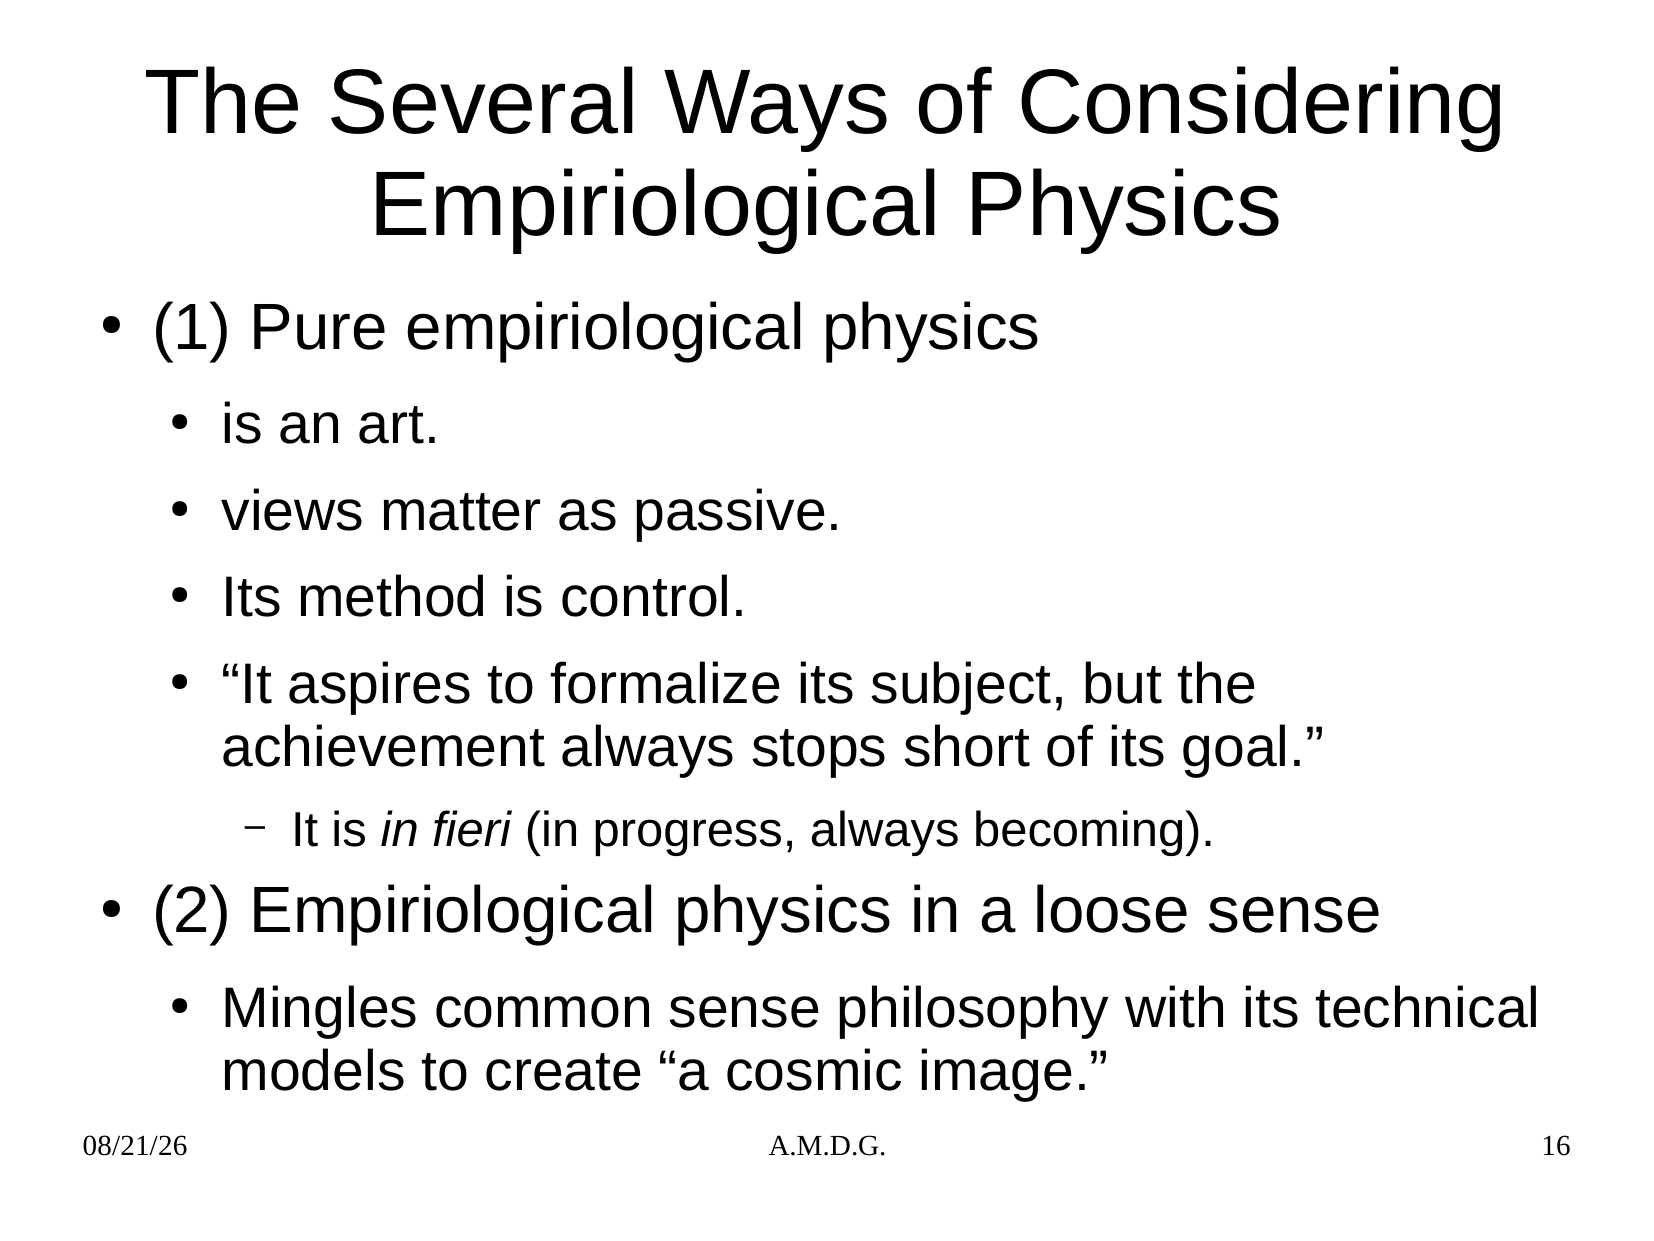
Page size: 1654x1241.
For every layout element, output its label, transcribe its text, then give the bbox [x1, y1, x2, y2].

title The Several Ways of Considering Empiriological Physics [82, 49, 1571, 257]
list (1) Pure empiriological physics is an art. views matter as passive. Its method is control. “It aspires to formalize its subject, but the achievement always stops short of its goal.” It is in fieri (in progress, always becoming). (2) Empiriological physics in a loose sense Mingles common sense philosophy with its technical models to create “a cosmic image.” [82, 290, 1571, 1109]
